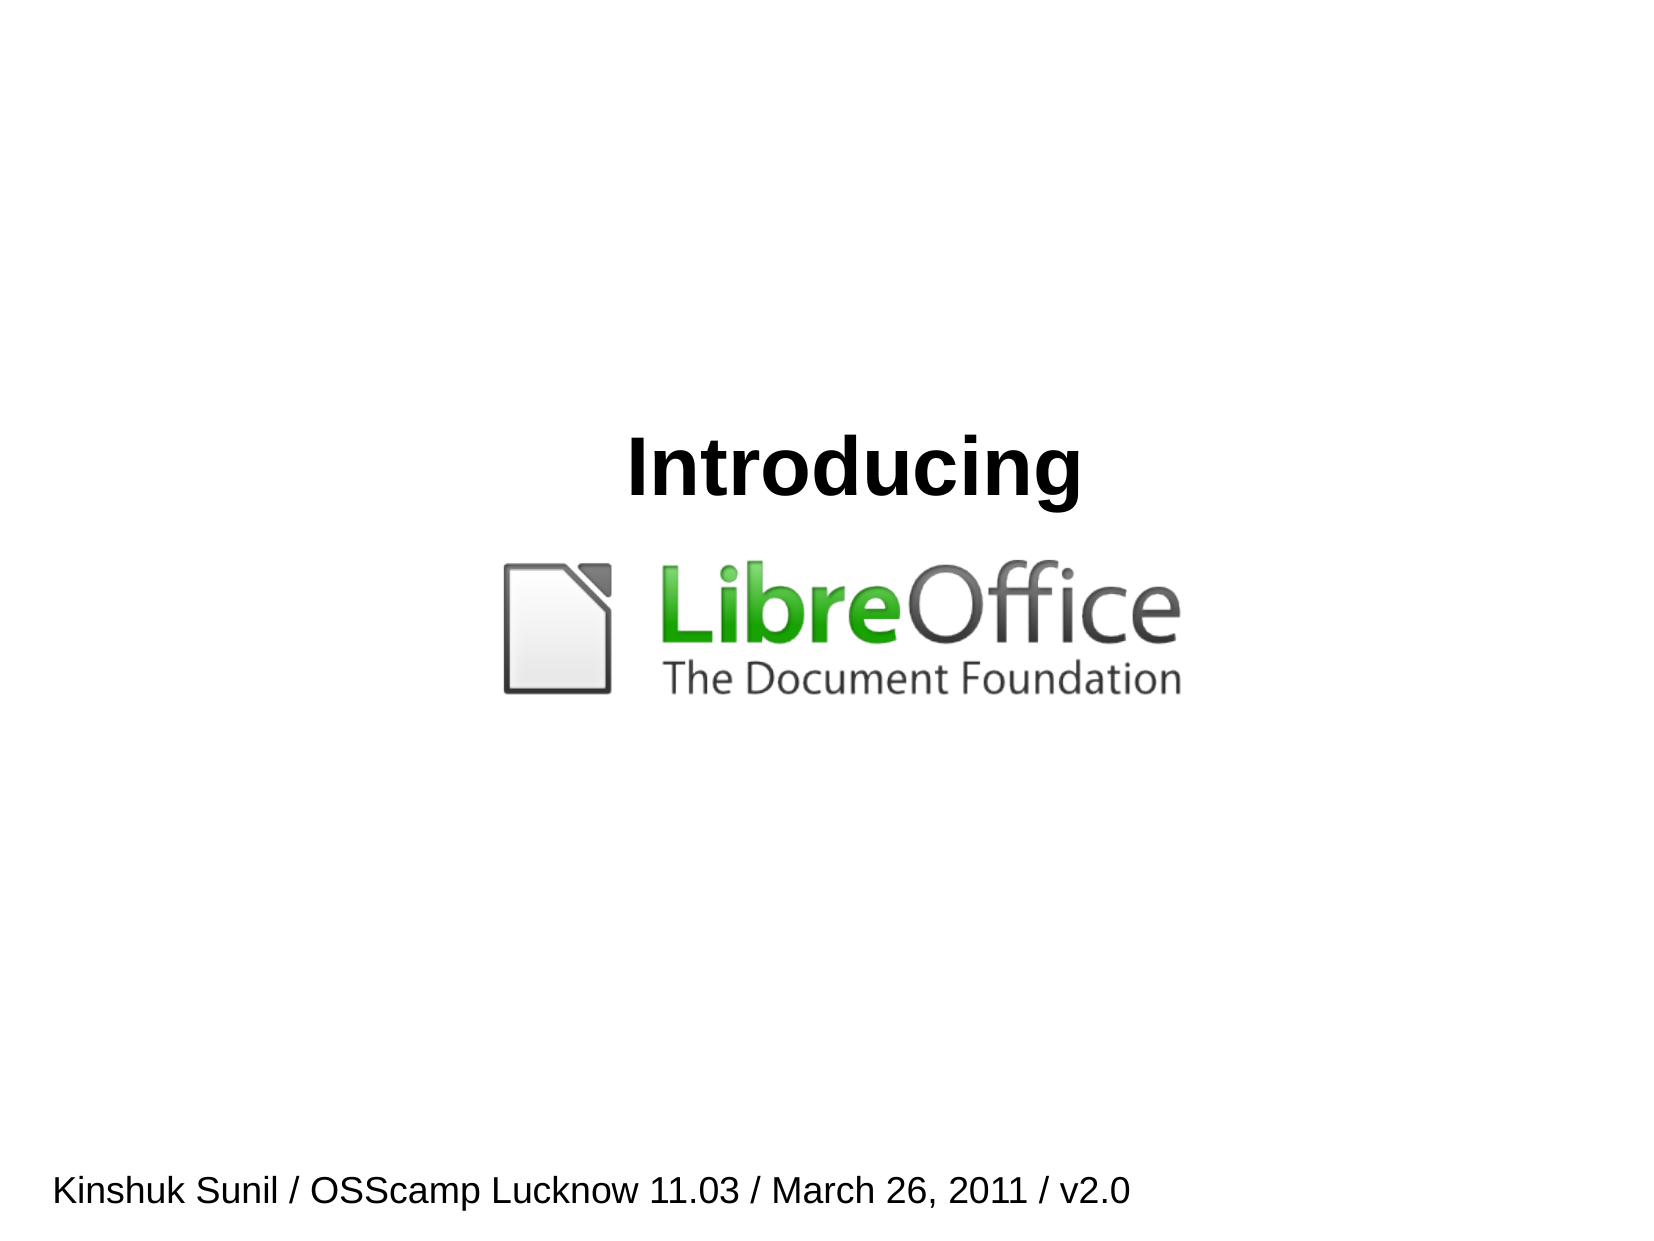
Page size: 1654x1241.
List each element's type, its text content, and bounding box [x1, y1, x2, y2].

picture [449, 502, 1233, 753]
text_box Introducing [611, 412, 1101, 521]
text_box Kinshuk Sunil / OSScamp Lucknow 11.03 / March 26, 2011 / v2.0 [37, 1162, 1201, 1220]
